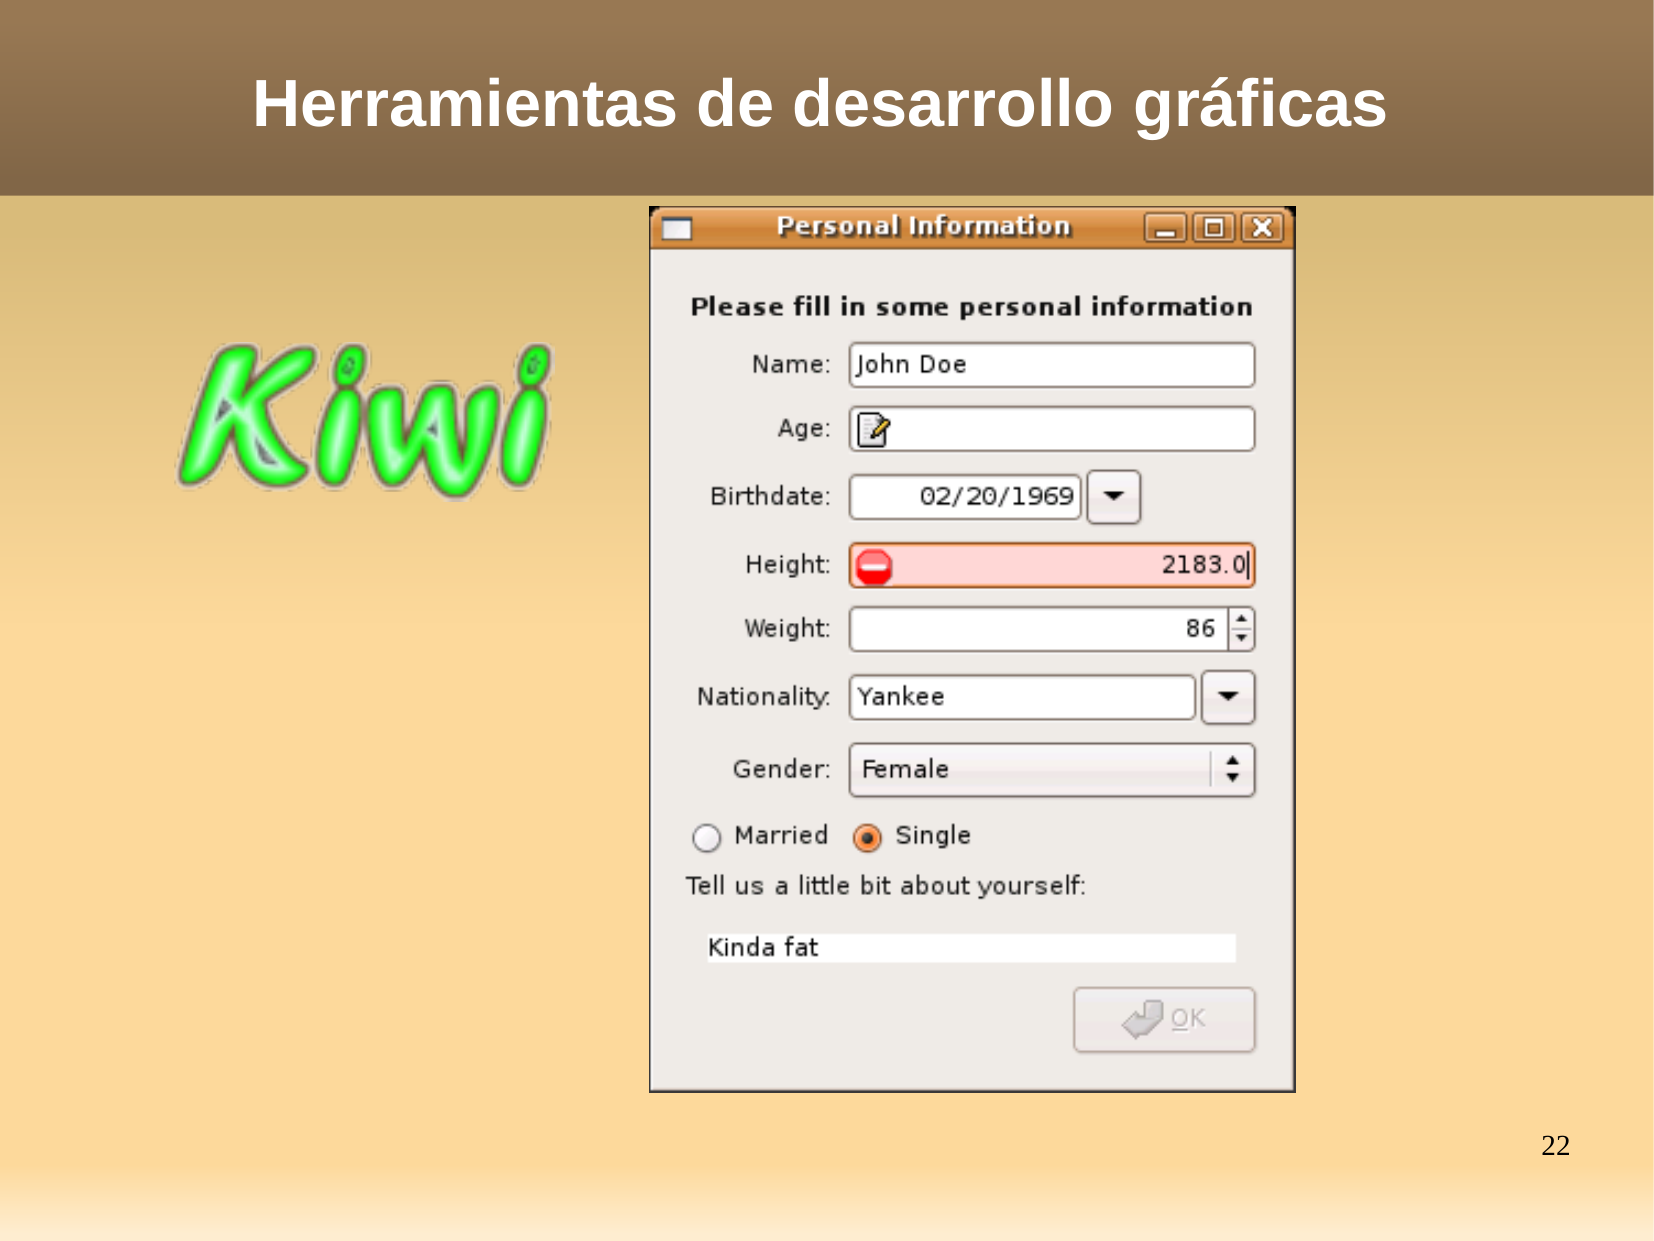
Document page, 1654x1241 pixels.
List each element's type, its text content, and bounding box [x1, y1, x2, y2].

picture [0, 0, 1654, 1241]
title Herramientas de desarrollo gráficas [76, 7, 1565, 200]
